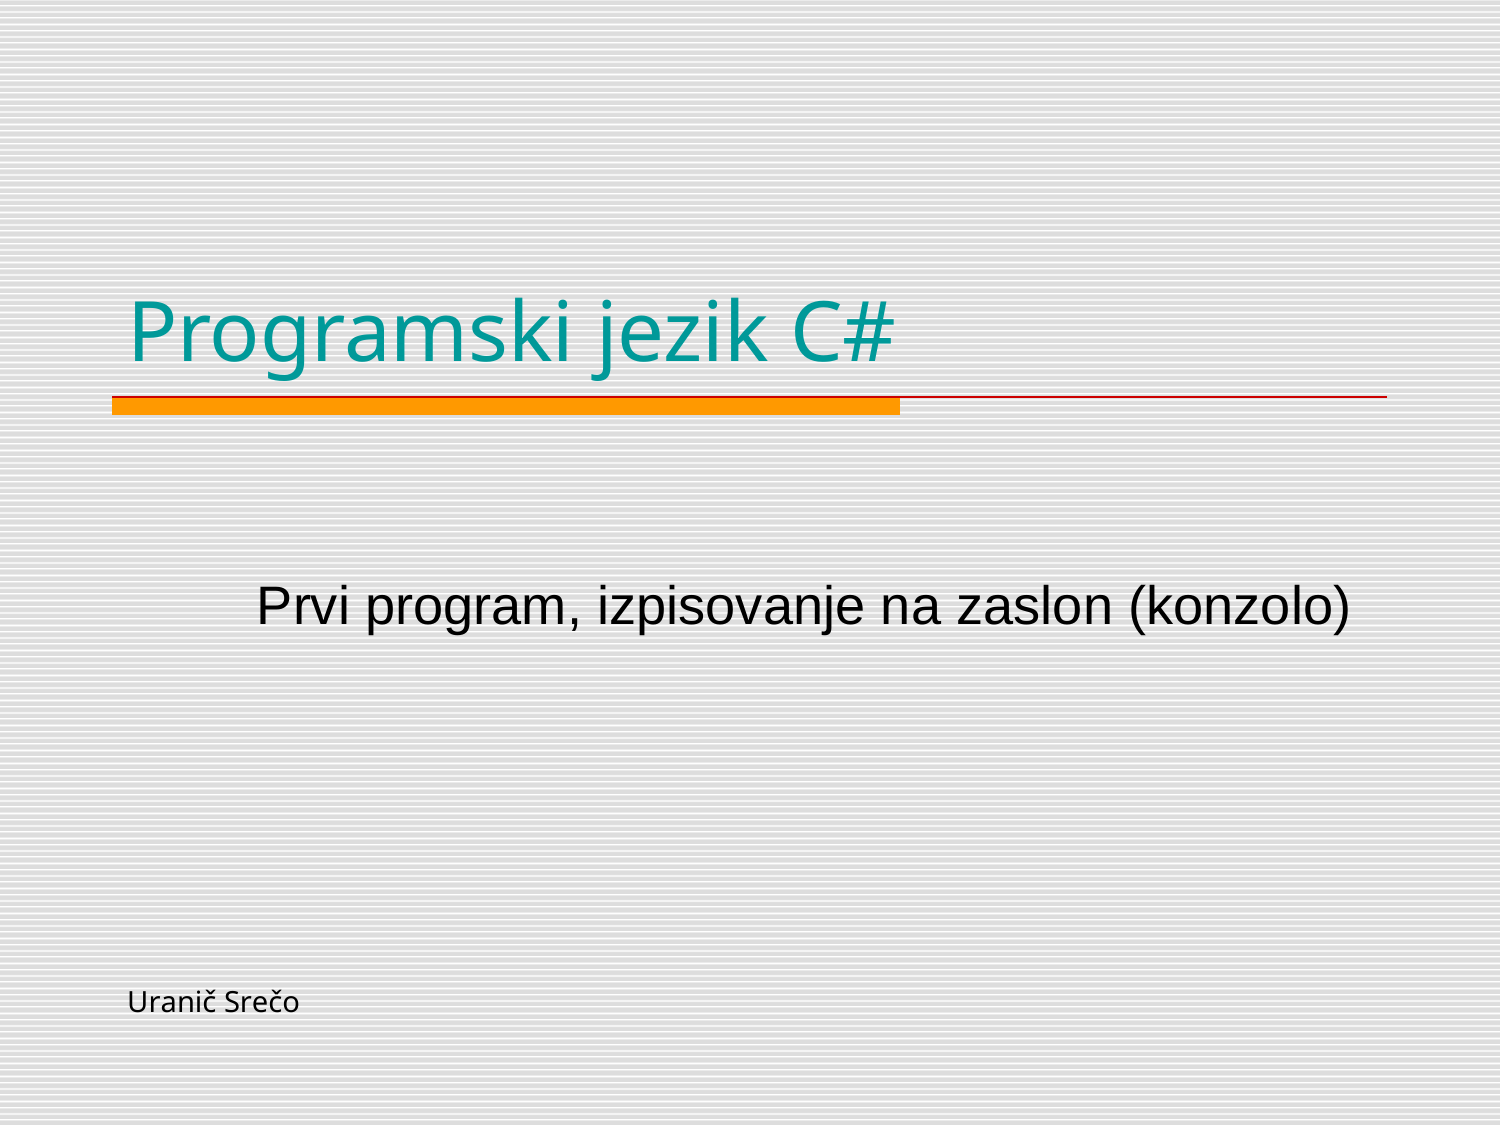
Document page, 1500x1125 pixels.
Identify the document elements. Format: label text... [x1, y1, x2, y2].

picture [0, 0, 1500, 1125]
title Programski jezik C# [112, 160, 1388, 386]
subtitle Prvi program, izpisovanje na zaslon (konzolo) [242, 562, 1393, 826]
text_box Uranič Srečo [112, 976, 373, 1036]
